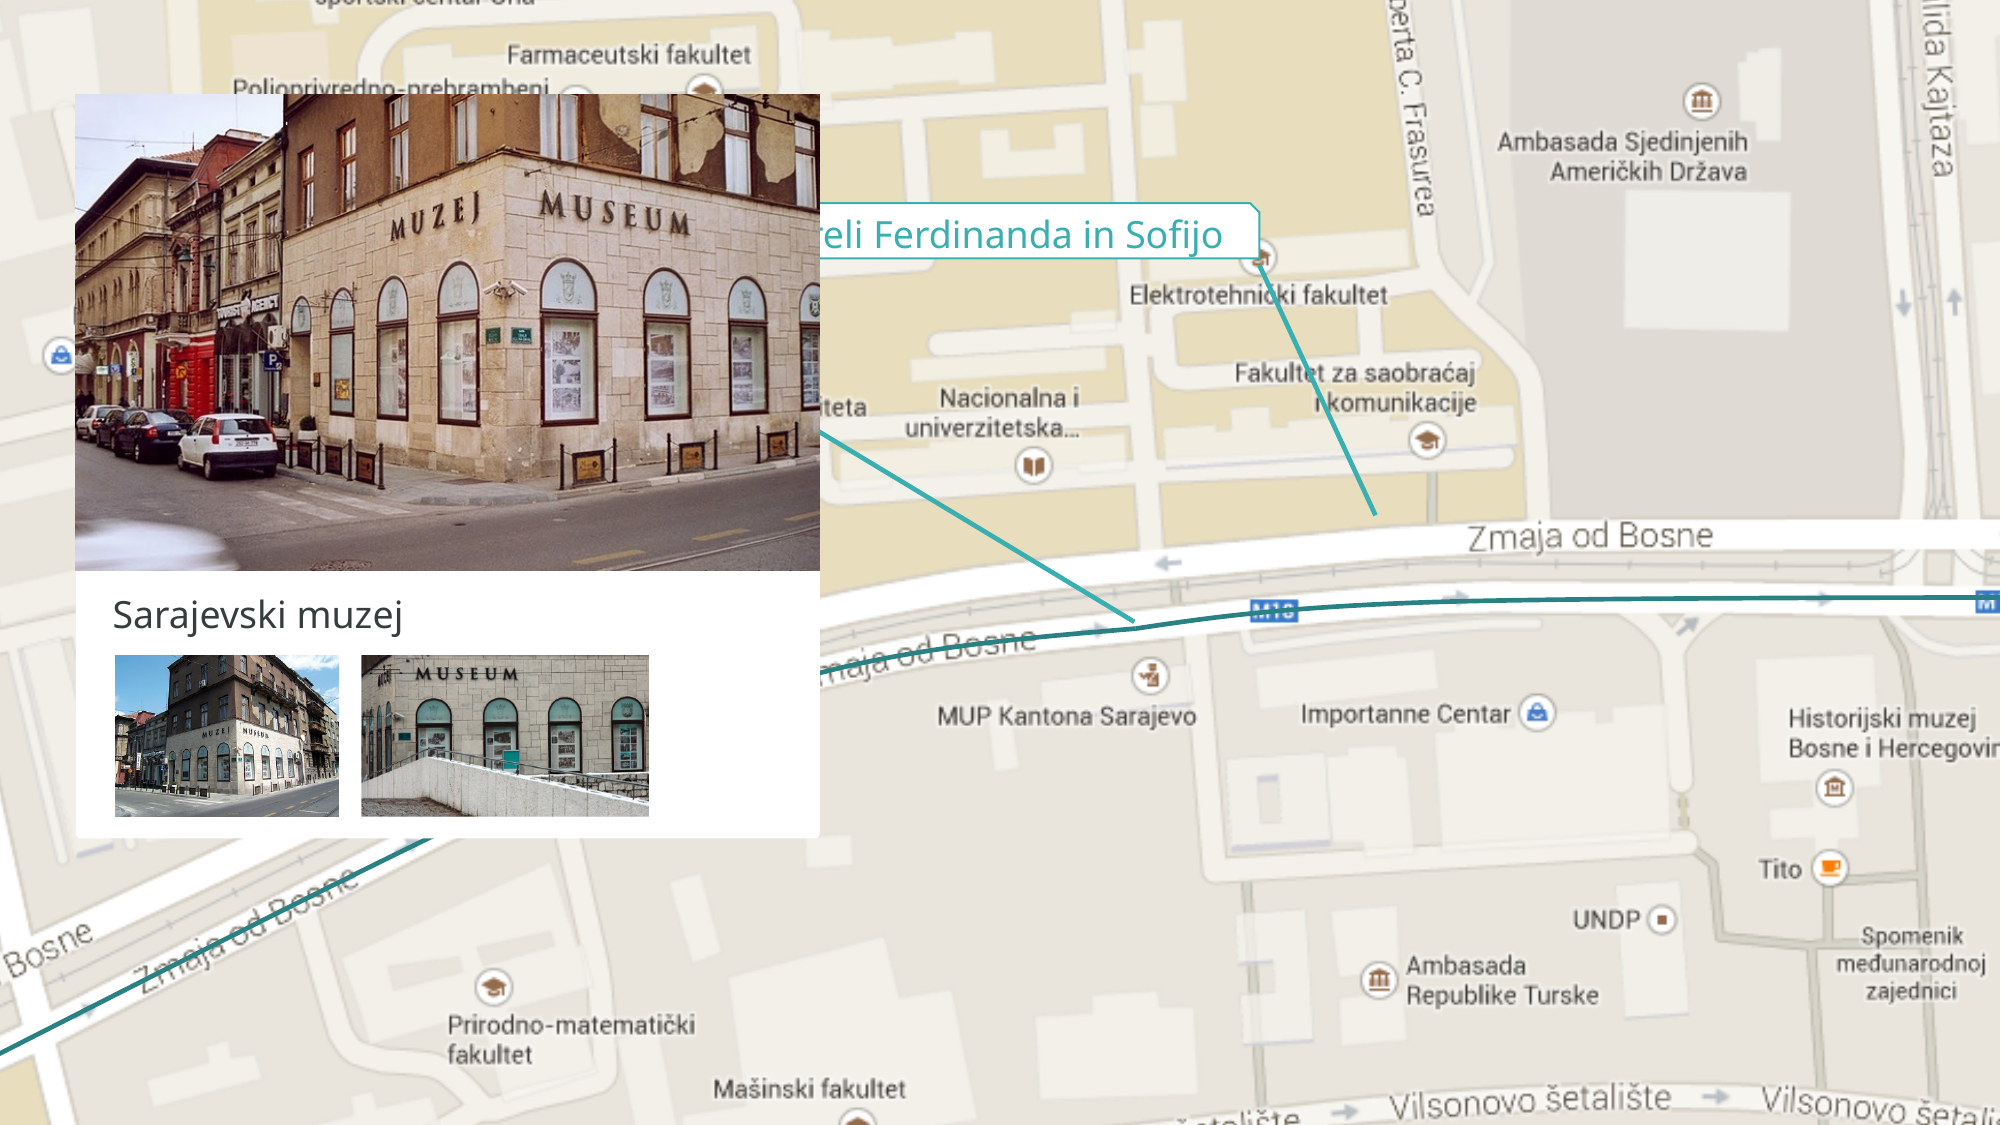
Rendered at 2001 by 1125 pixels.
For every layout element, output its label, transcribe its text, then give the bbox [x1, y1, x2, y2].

text_box Gavrilo ustreli Ferdinanda in Sofijo [820, 203, 1260, 259]
text_box Sarajevski muzej [97, 583, 476, 644]
picture [115, 655, 339, 817]
picture [0, 0, 2000, 1050]
text_box [75, 572, 820, 839]
picture [0, 600, 2000, 1125]
picture [361, 655, 649, 817]
